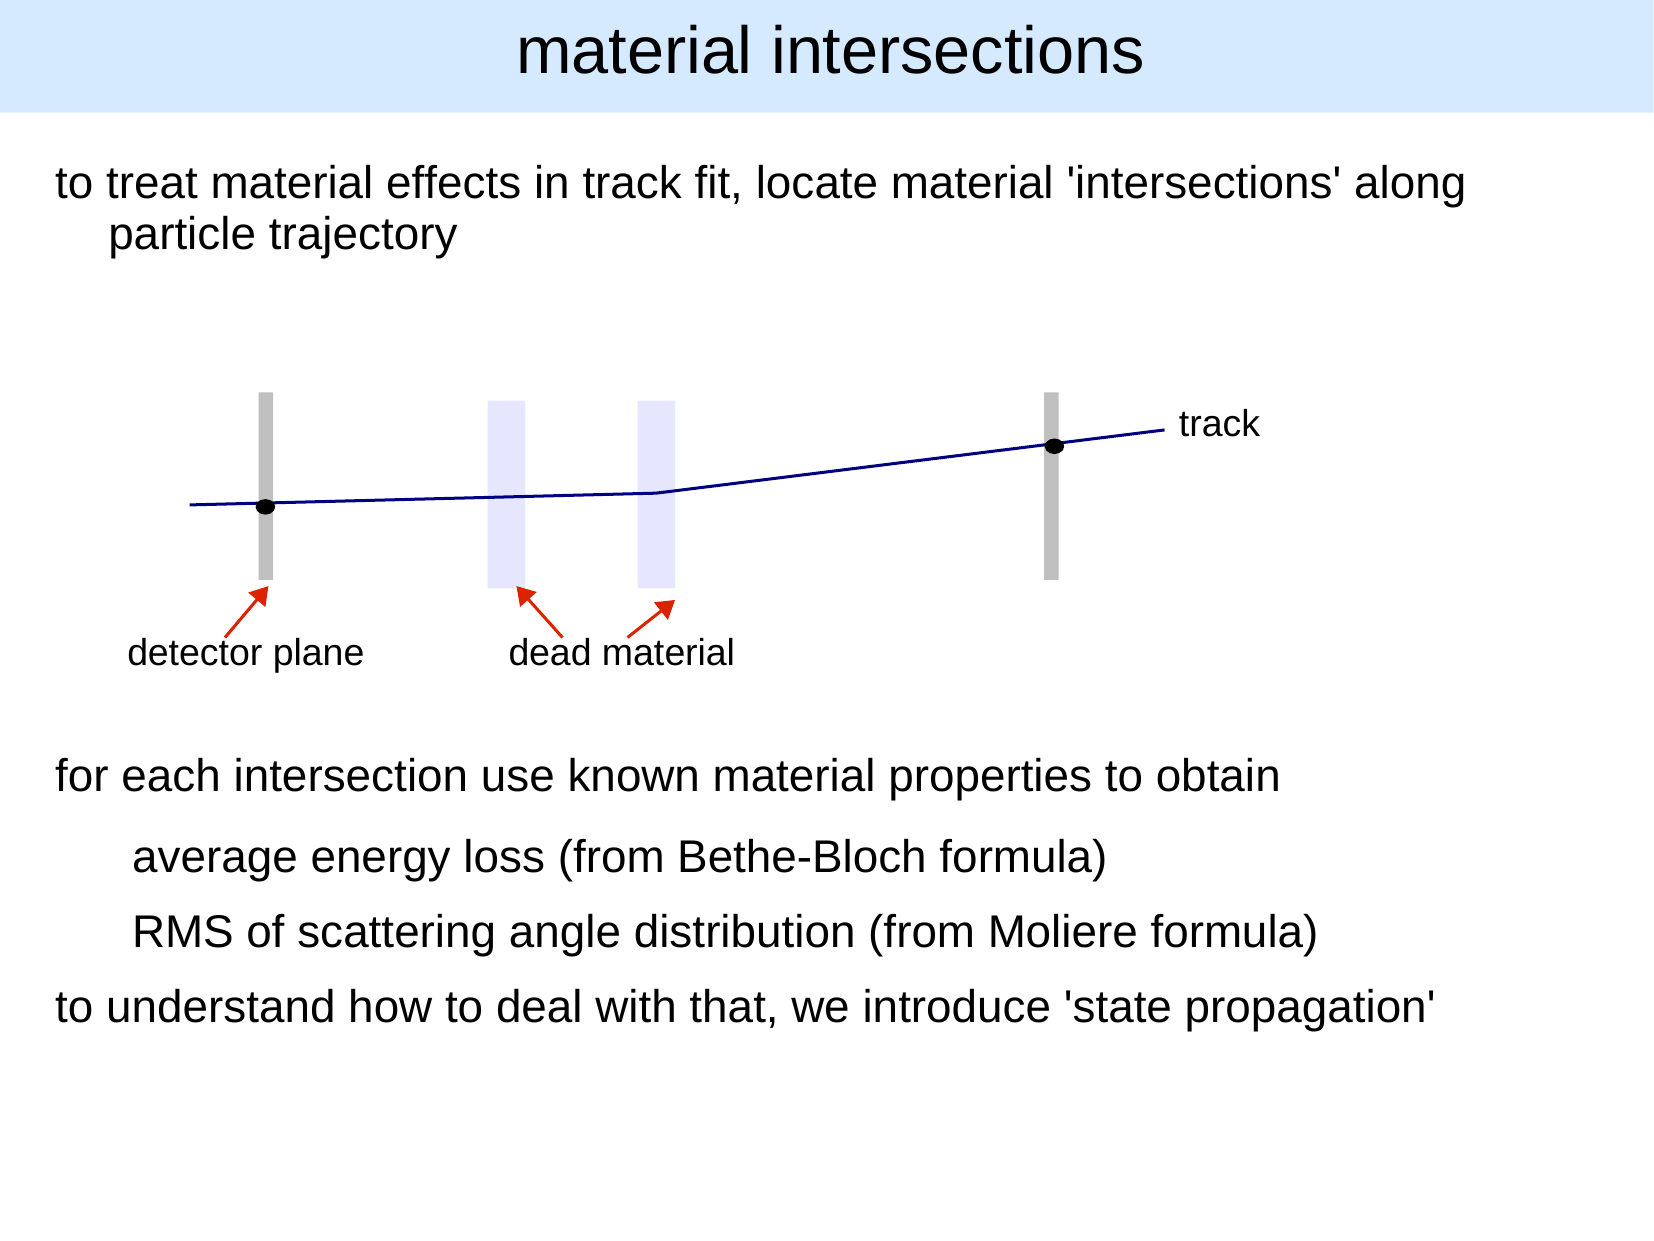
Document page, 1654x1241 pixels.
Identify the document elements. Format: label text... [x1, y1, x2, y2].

list to treat material effects in track fit, locate material 'intersections' along particle trajectory [37, 156, 1613, 301]
list for each intersection use known material properties to obtain average energy loss (from Bethe-Bloch formula) RMS of scattering angle distribution (from Moliere formula) to understand how to deal with that, we introduce 'state propagation' [37, 750, 1613, 1099]
text_box [1044, 392, 1065, 580]
text_box [255, 392, 276, 580]
text_box detector plane [112, 624, 380, 695]
text_box [637, 493, 676, 589]
text_box dead material [493, 624, 751, 695]
title material intersections [86, 0, 1576, 100]
text_box [487, 498, 526, 589]
text_box [637, 400, 676, 492]
text_box [487, 400, 526, 495]
text_box track [1164, 394, 1276, 466]
